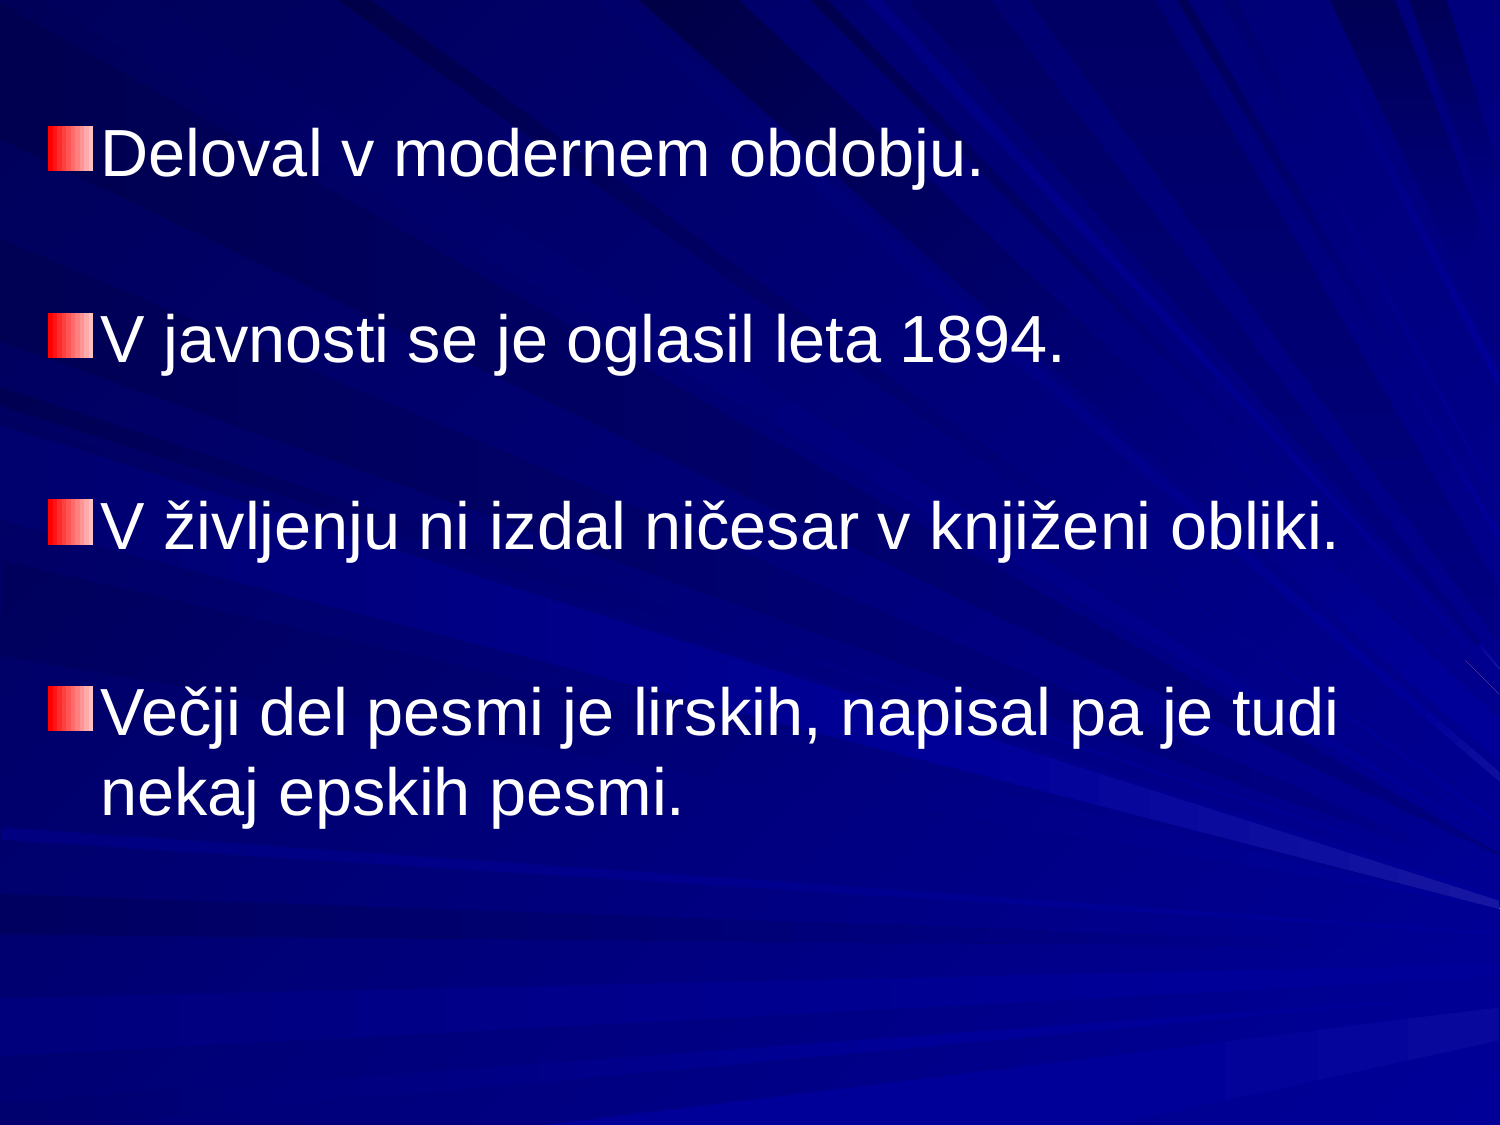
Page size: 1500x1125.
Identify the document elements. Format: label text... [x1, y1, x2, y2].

list Deloval v modernem obdobju. V javnosti se je oglasil leta 1894. V življenju ni izdal ničesar v knjiženi obliki. Večji del pesmi je lirskih, napisal pa je tudi nekaj epskih pesmi. [29, 101, 1471, 1106]
